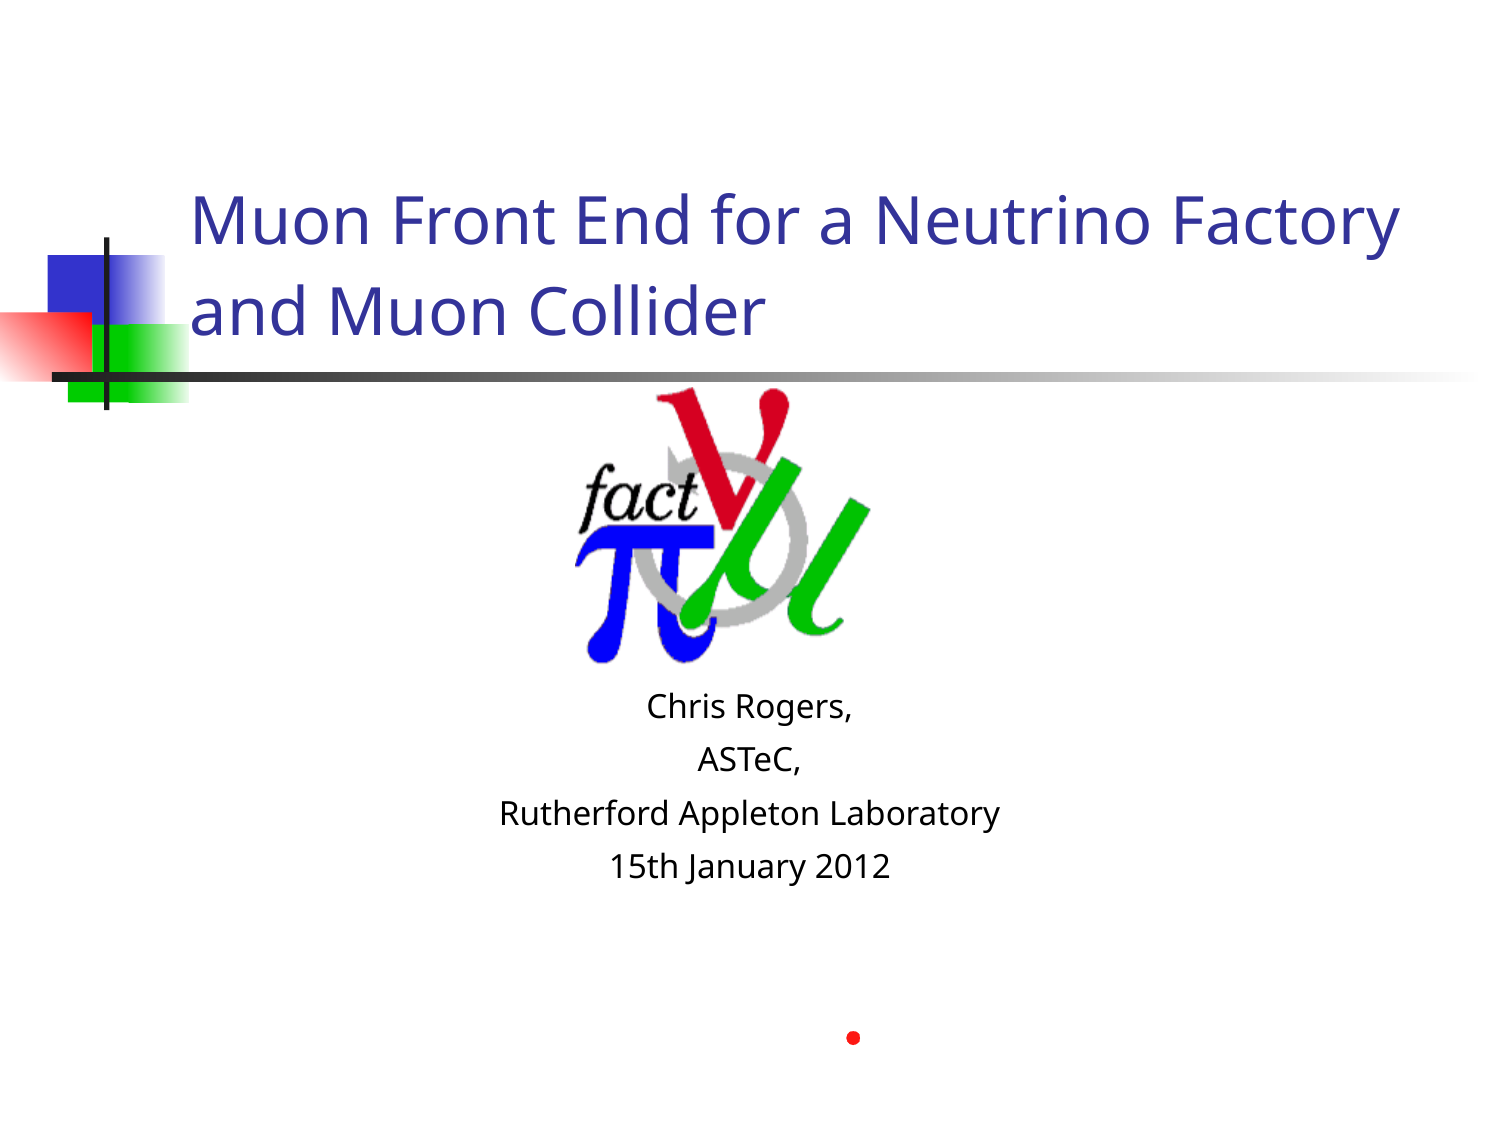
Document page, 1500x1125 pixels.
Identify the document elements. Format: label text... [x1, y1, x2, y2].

picture [575, 387, 872, 674]
picture [662, 962, 870, 1081]
title Muon Front End for a Neutrino Factory and Muon Collider [174, 174, 1450, 363]
subtitle Chris Rogers, ASTeC, Rutherford Appleton Laboratory 15th January 2012 [225, 674, 1276, 925]
